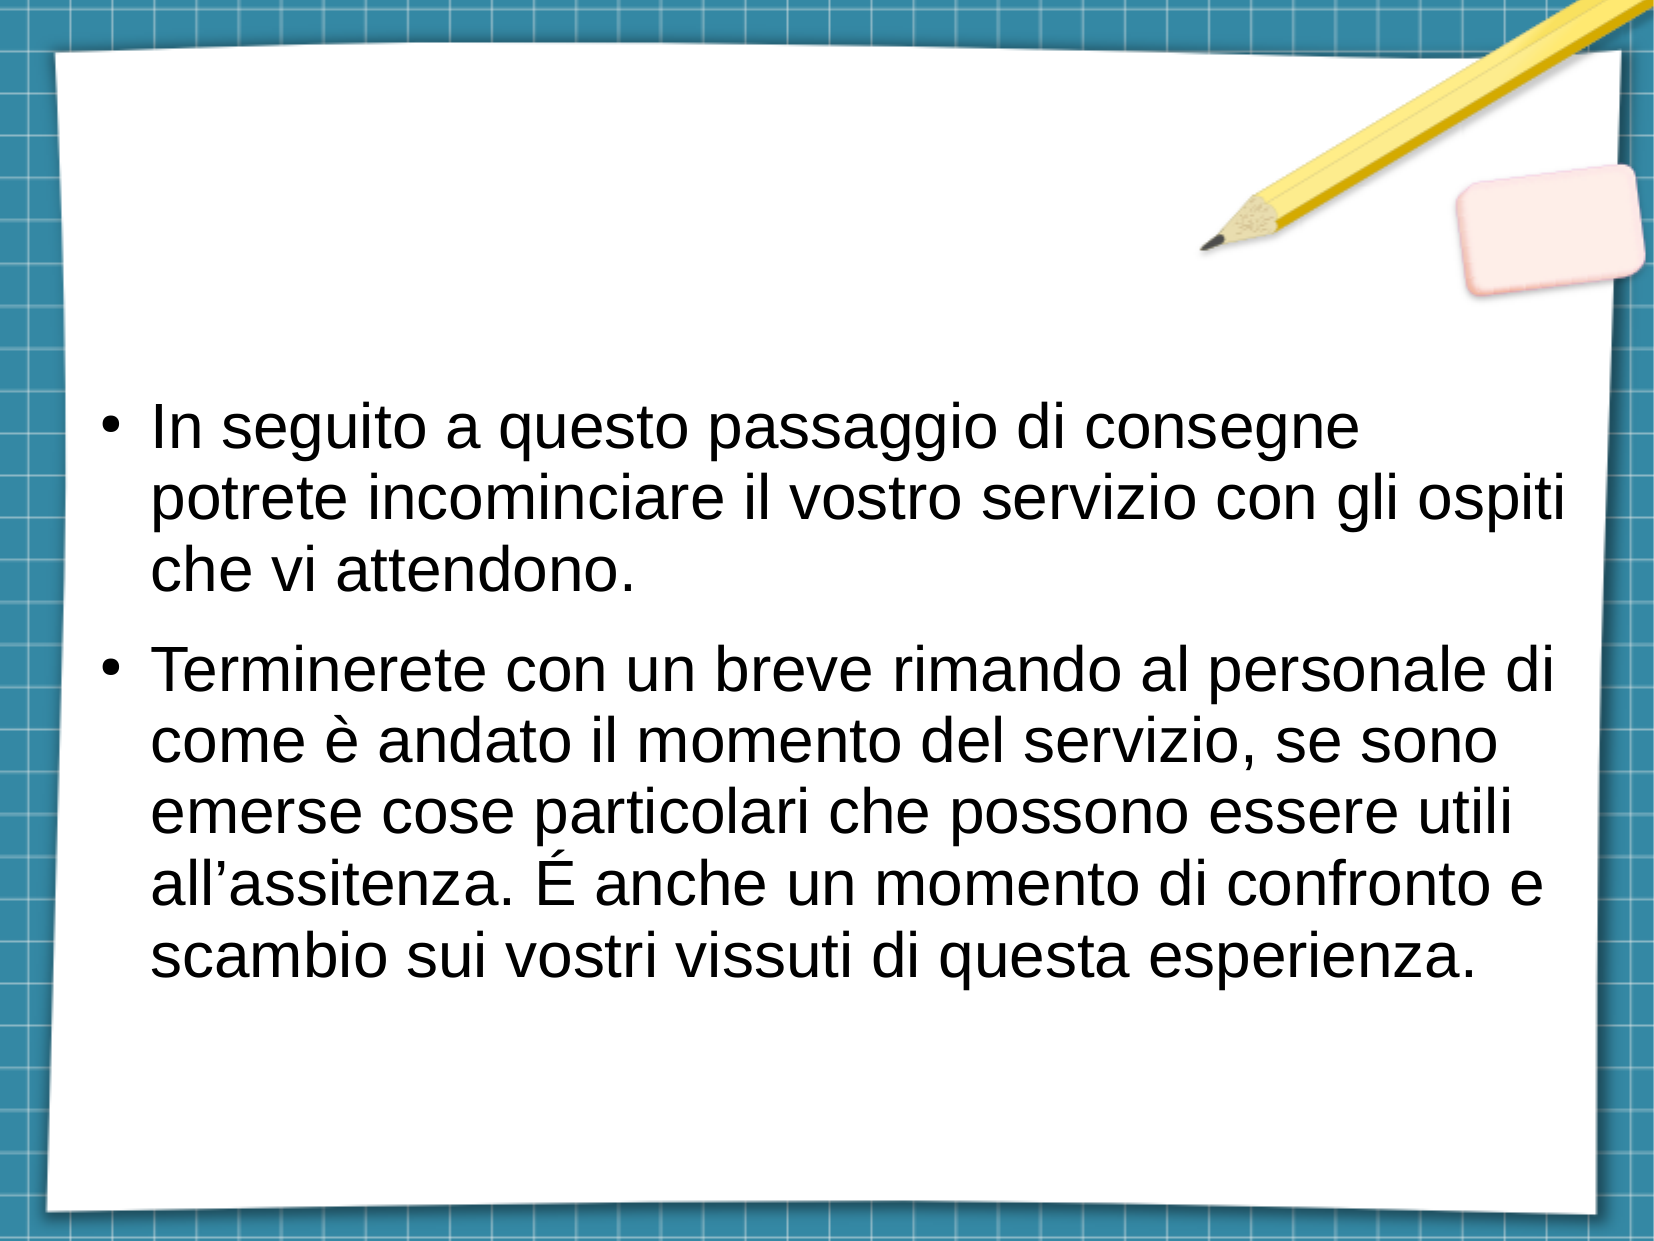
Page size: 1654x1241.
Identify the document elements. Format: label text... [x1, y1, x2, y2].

picture [0, 0, 1654, 1241]
list In seguito a questo passaggio di consegne potrete incominciare il vostro servizio con gli ospiti che vi attendono. Terminerete con un breve rimando al personale di come è andato il momento del servizio, se sono emerse cose particolari che possono essere utili all’assitenza. É anche un momento di confronto e scambio sui vostri vissuti di questa esperienza. [82, 290, 1571, 1010]
